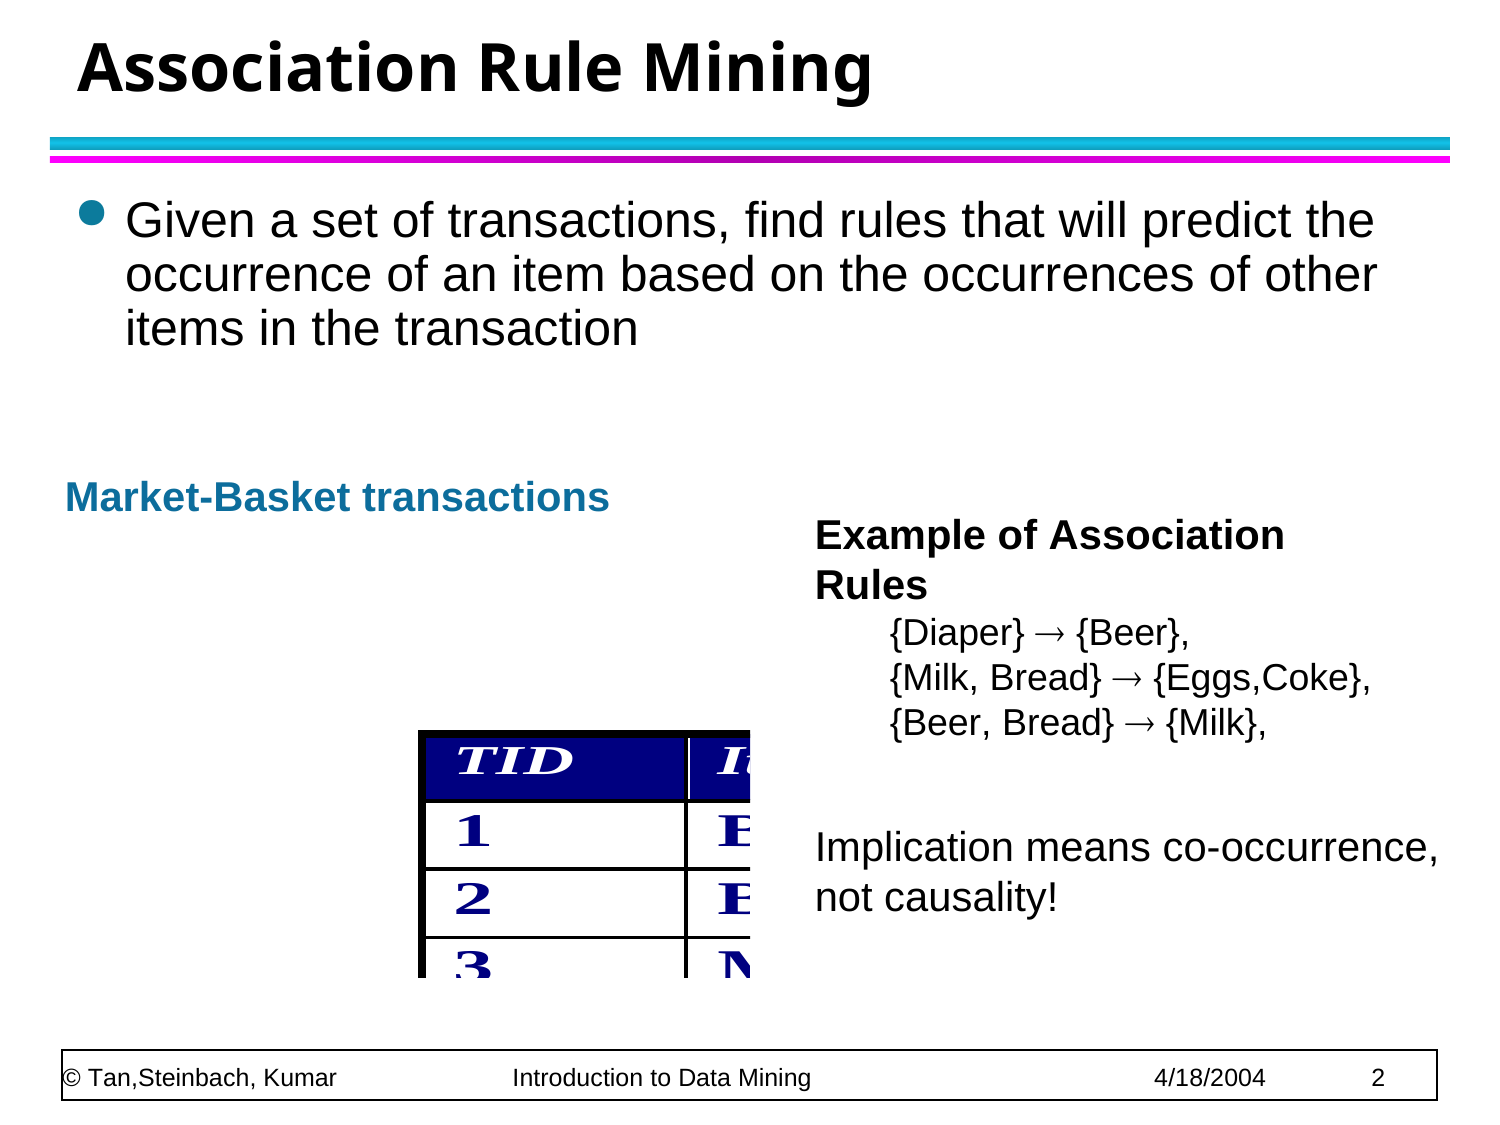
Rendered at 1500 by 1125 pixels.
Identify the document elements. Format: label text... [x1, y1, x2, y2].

text_box {Diaper}  {Beer}, {Milk, Bread}  {Eggs,Coke}, {Beer, Bread}  {Milk}, [874, 599, 1413, 751]
text_box Market-Basket transactions [49, 462, 738, 529]
text_box Example of Association Rules [799, 499, 1426, 616]
title Association Rule Mining [62, 22, 1421, 113]
chart [37, 562, 751, 978]
text_box Implication means co-occurrence, not causality! [800, 812, 1463, 928]
list Given a set of transactions, find rules that will predict the occurrence of an item based on the occurrences of other items in the transaction [62, 187, 1428, 376]
